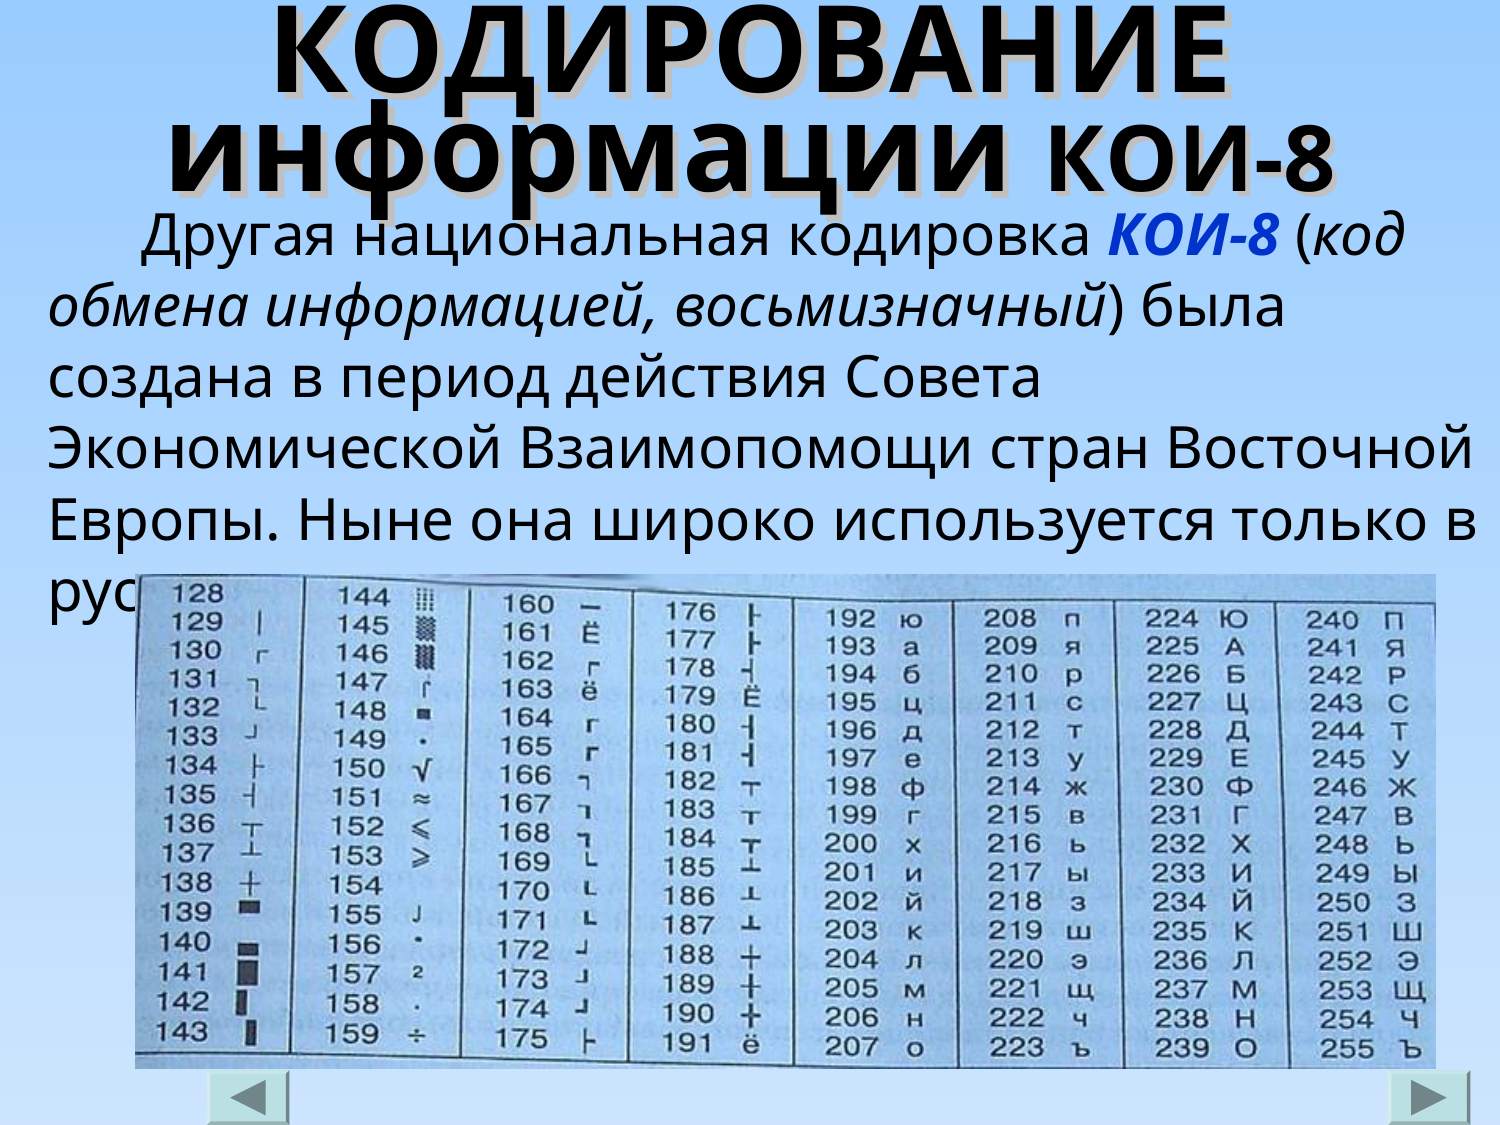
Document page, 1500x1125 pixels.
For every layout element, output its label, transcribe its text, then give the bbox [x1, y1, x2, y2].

text_box [1389, 1070, 1471, 1125]
picture [135, 574, 1436, 1069]
title КОДИРОВАНИЕ информации КОИ-8 [75, 0, 1426, 190]
list Другая национальная кодировка КОИ-8 (код обмена информацией, восьмизначный) была создана в период действия Совета Экономической Взаимопомощи стран Восточной Европы. Ныне она широко используется только в русском секторе интернета. [0, 190, 1500, 609]
text_box [208, 1070, 290, 1125]
